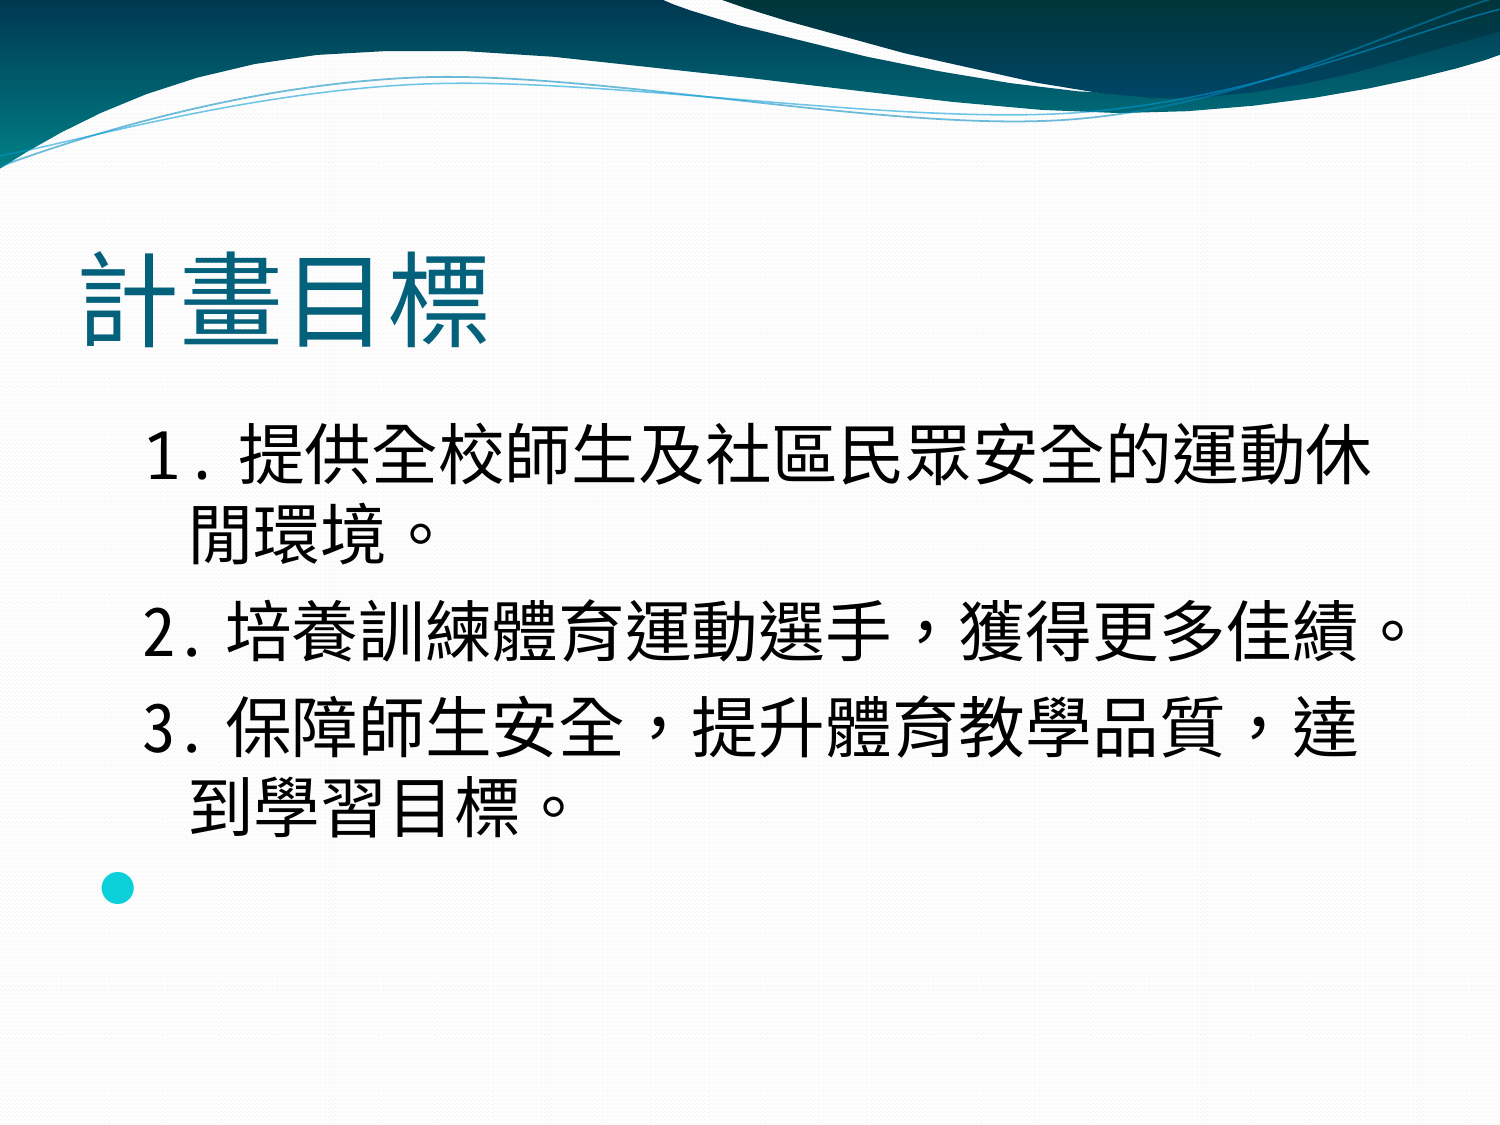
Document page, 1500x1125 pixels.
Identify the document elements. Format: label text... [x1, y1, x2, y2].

title 計畫目標 [75, 115, 1426, 304]
list 1.提供全校師生及社區民眾安全的運動休閒環境。 2.培養訓練體育運動選手，獲得更多佳績。 3.保障師生安全，提升體育教學品質，達到學習目標。 [82, 404, 1433, 926]
